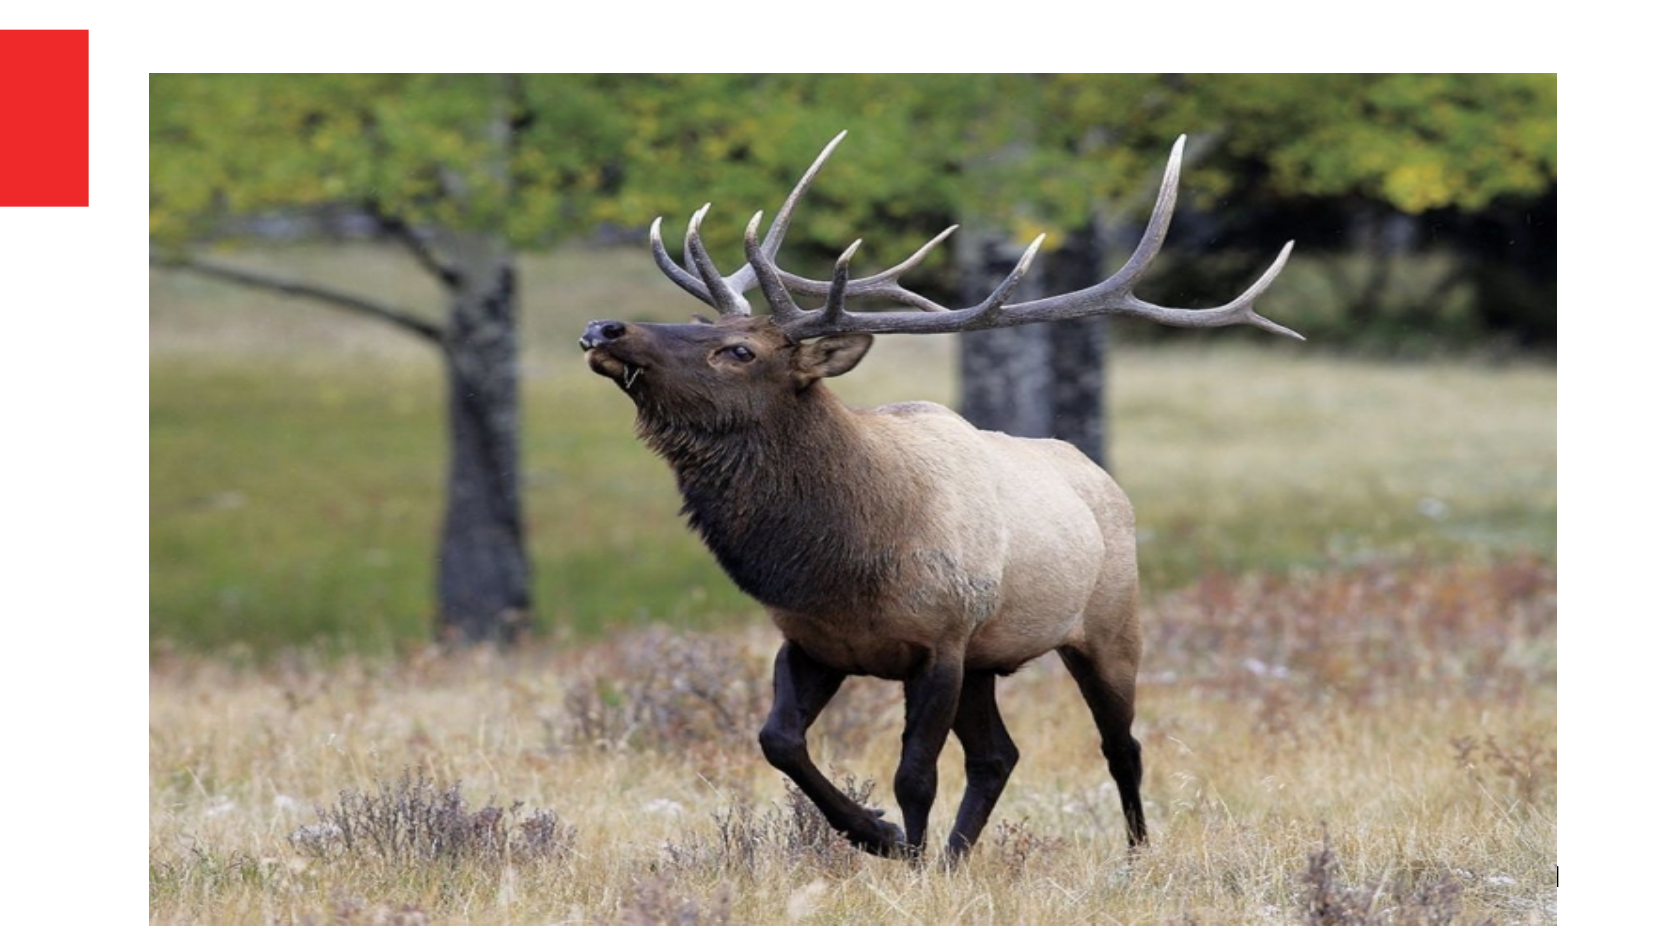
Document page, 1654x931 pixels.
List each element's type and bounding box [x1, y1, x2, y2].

picture [149, 73, 1557, 926]
